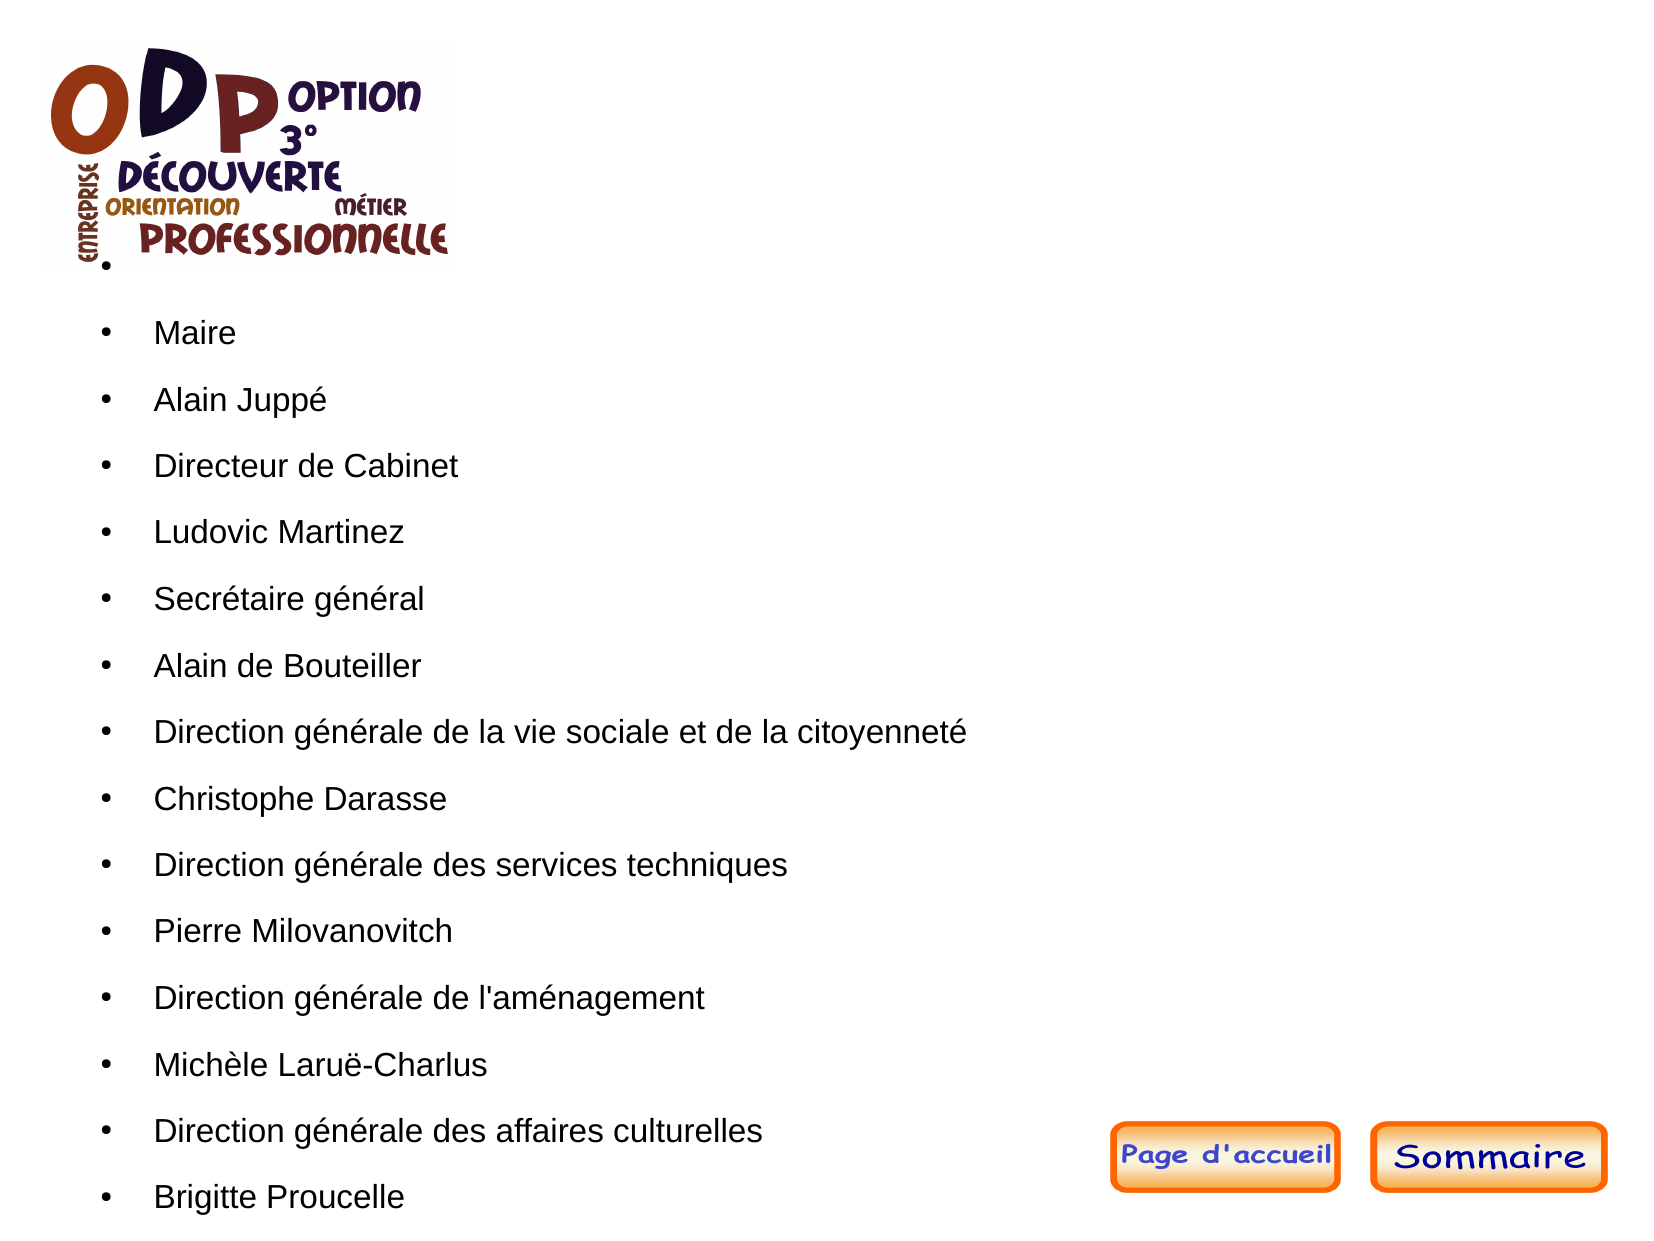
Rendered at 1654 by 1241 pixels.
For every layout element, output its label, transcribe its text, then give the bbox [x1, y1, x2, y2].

picture [43, 41, 455, 266]
list Maire Alain Juppé Directeur de Cabinet Ludovic Martinez Secrétaire général Alain de Bouteiller Direction générale de la vie sociale et de la citoyenneté Christophe Darasse Direction générale des services techniques Pierre Milovanovitch Direction générale de l'aménagement Michèle Laruë-Charlus Direction générale des affaires culturelles Brigitte Proucelle Direction générale de la vie urbaine et de la proximité Christophe Ernoult Direction générale des finances et de la gestion Christophe Leuret Direction générale de l'innovation numérique et des systèmes d'information Pascale Avarguès [82, 248, 1571, 1241]
picture [1571, 1121, 1608, 1193]
